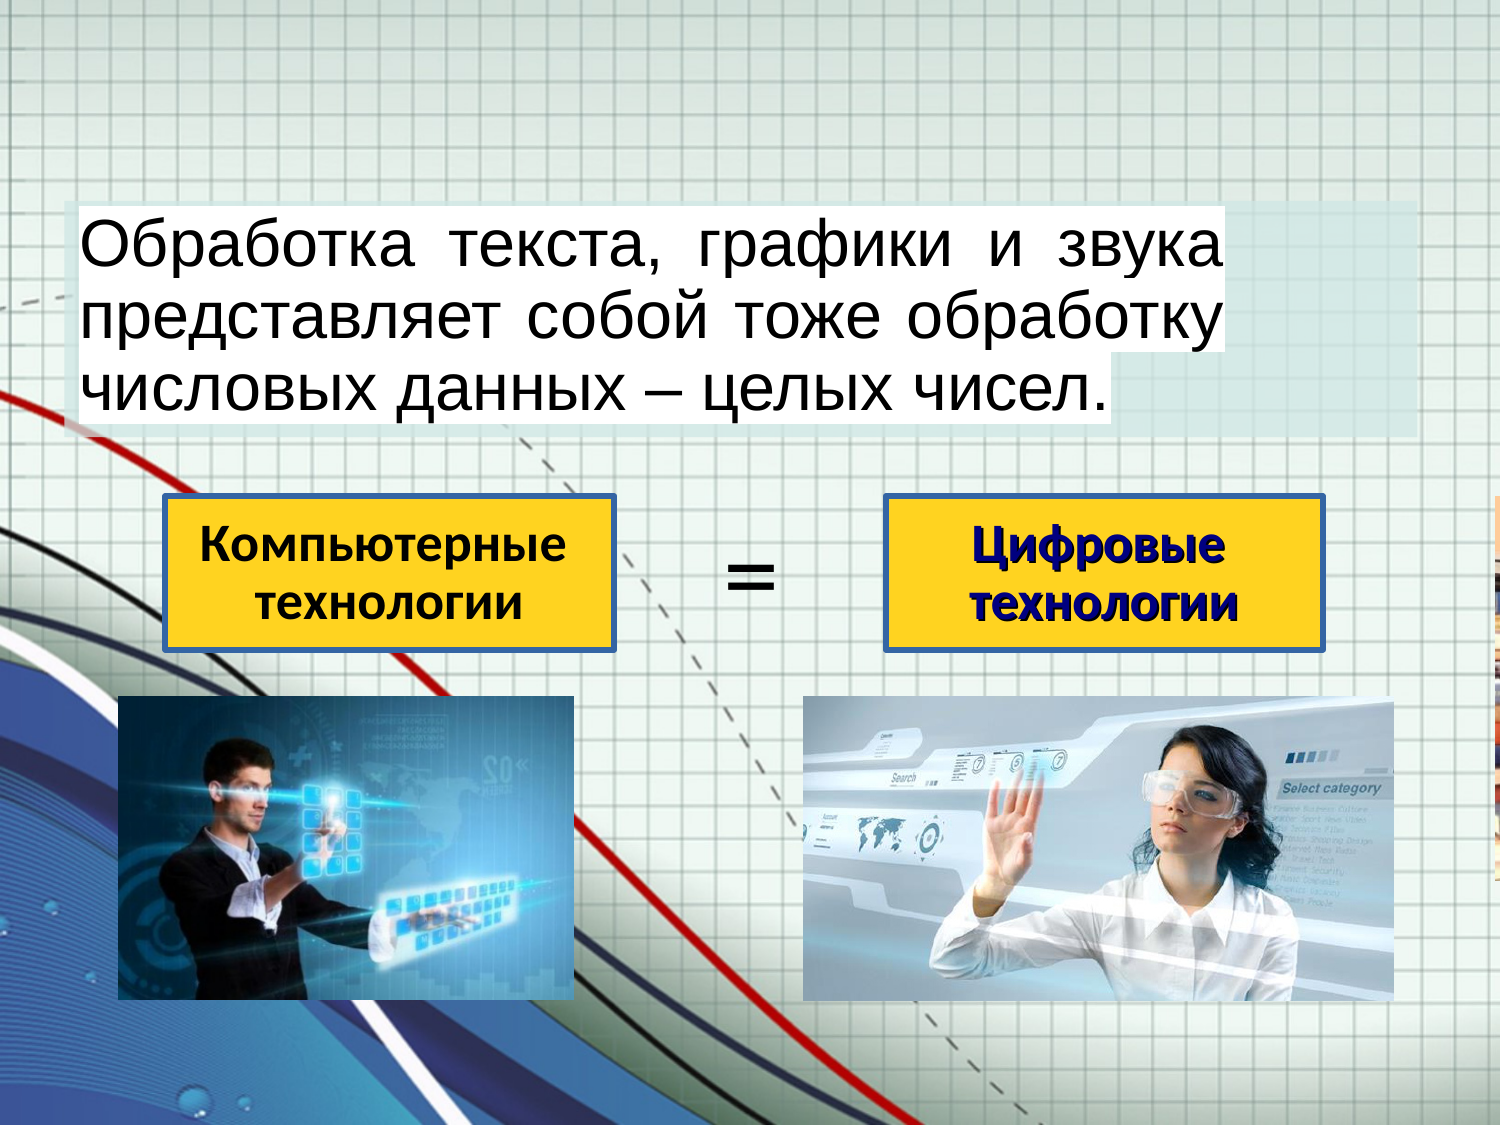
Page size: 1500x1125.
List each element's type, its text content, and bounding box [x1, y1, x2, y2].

picture [0, 0, 1500, 1125]
text_box Компьютерные технологии [165, 496, 615, 650]
text_box Цифровые технологии [885, 496, 1323, 650]
list Обработка текста, графики и звука представляет собой тоже обработку числовых данных – целых чисел. [64, 200, 1418, 438]
text_box = [708, 493, 804, 644]
